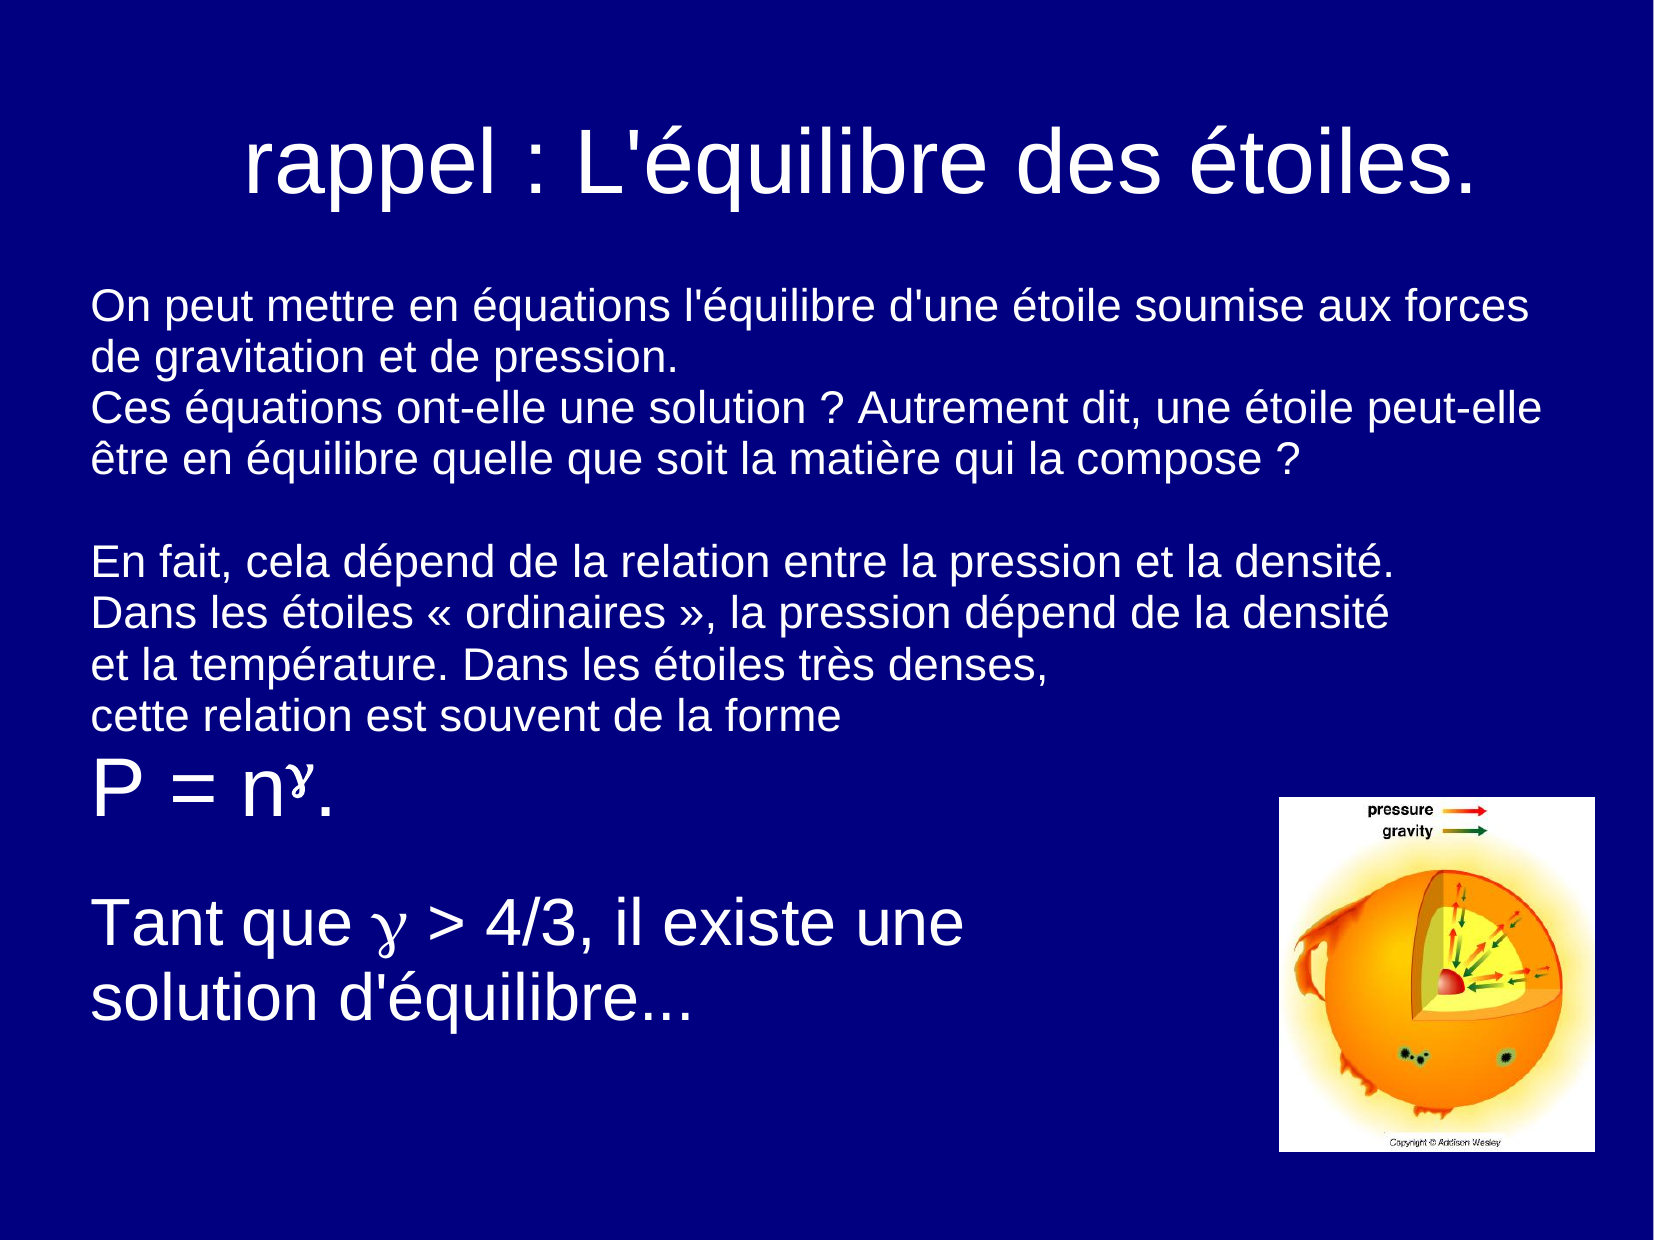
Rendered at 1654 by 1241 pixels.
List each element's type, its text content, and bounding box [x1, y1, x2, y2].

text_box On peut mettre en équations l'équilibre d'une étoile soumise aux forces de gravitation et de pression. Ces équations ont-elle une solution ? Autrement dit, une étoile peut-elle être en équilibre quelle que soit la matière qui la compose ? En fait, cela dépend de la relation entre la pression et la densité. Dans les étoiles « ordinaires », la pression dépend de la densité et la température. Dans les étoiles très denses, cette relation est souvent de la forme P = ng. Tant que g > 4/3, il existe une solution d'équilibre... [75, 272, 1559, 1233]
title rappel : L'équilibre des étoiles. [118, 58, 1607, 266]
picture [1279, 797, 1595, 1152]
